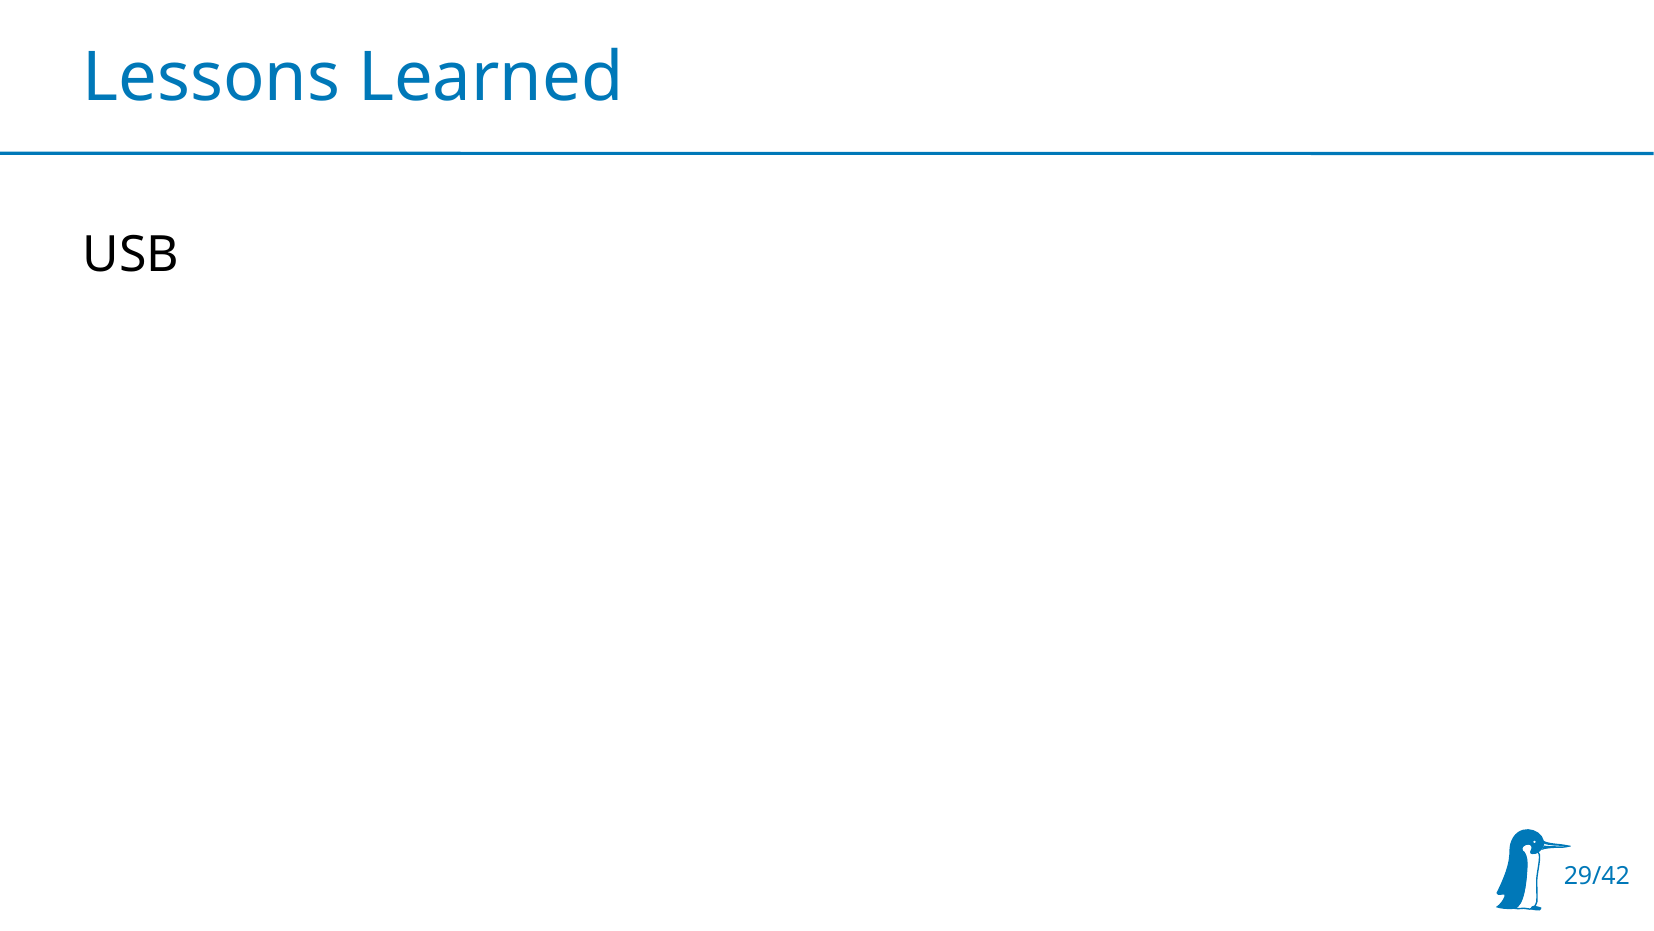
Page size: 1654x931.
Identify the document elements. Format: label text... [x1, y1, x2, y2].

title Lessons Learned [82, 30, 1571, 121]
list USB [82, 217, 1571, 861]
